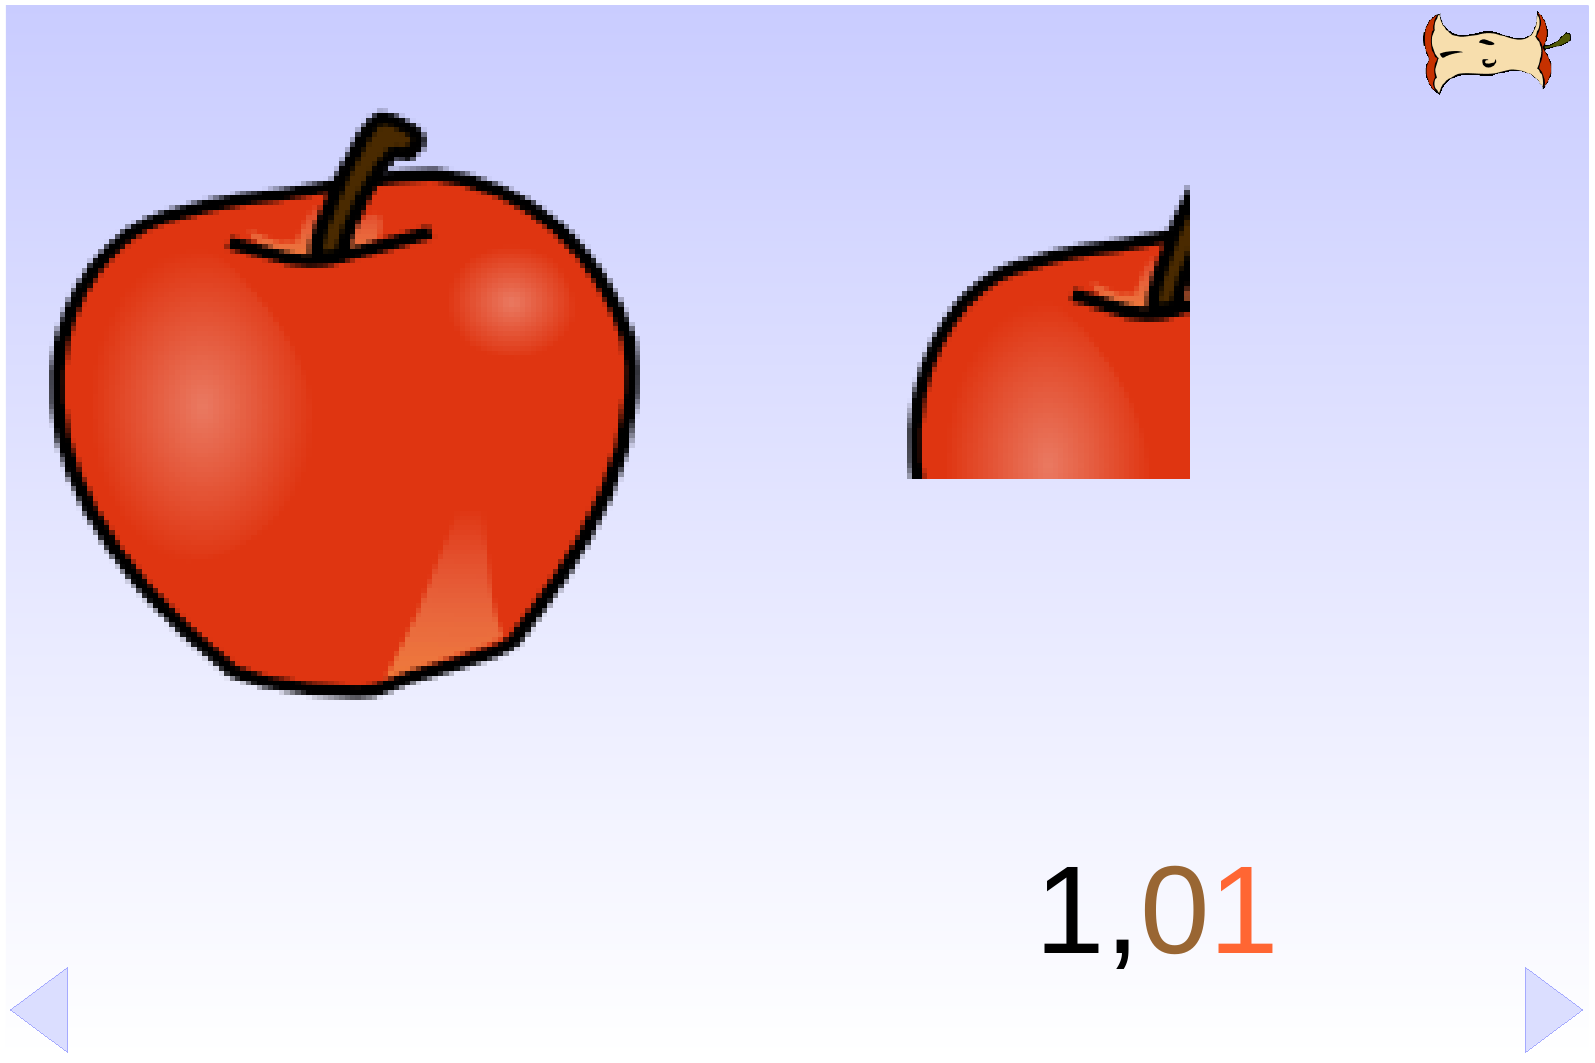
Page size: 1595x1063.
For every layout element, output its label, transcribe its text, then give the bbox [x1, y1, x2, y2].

picture [0, 94, 701, 715]
picture [1423, 9, 1571, 95]
picture [862, 140, 1190, 479]
text_box [10, 967, 68, 1053]
text_box 1,01 [950, 832, 1365, 988]
text_box [1525, 967, 1583, 1053]
